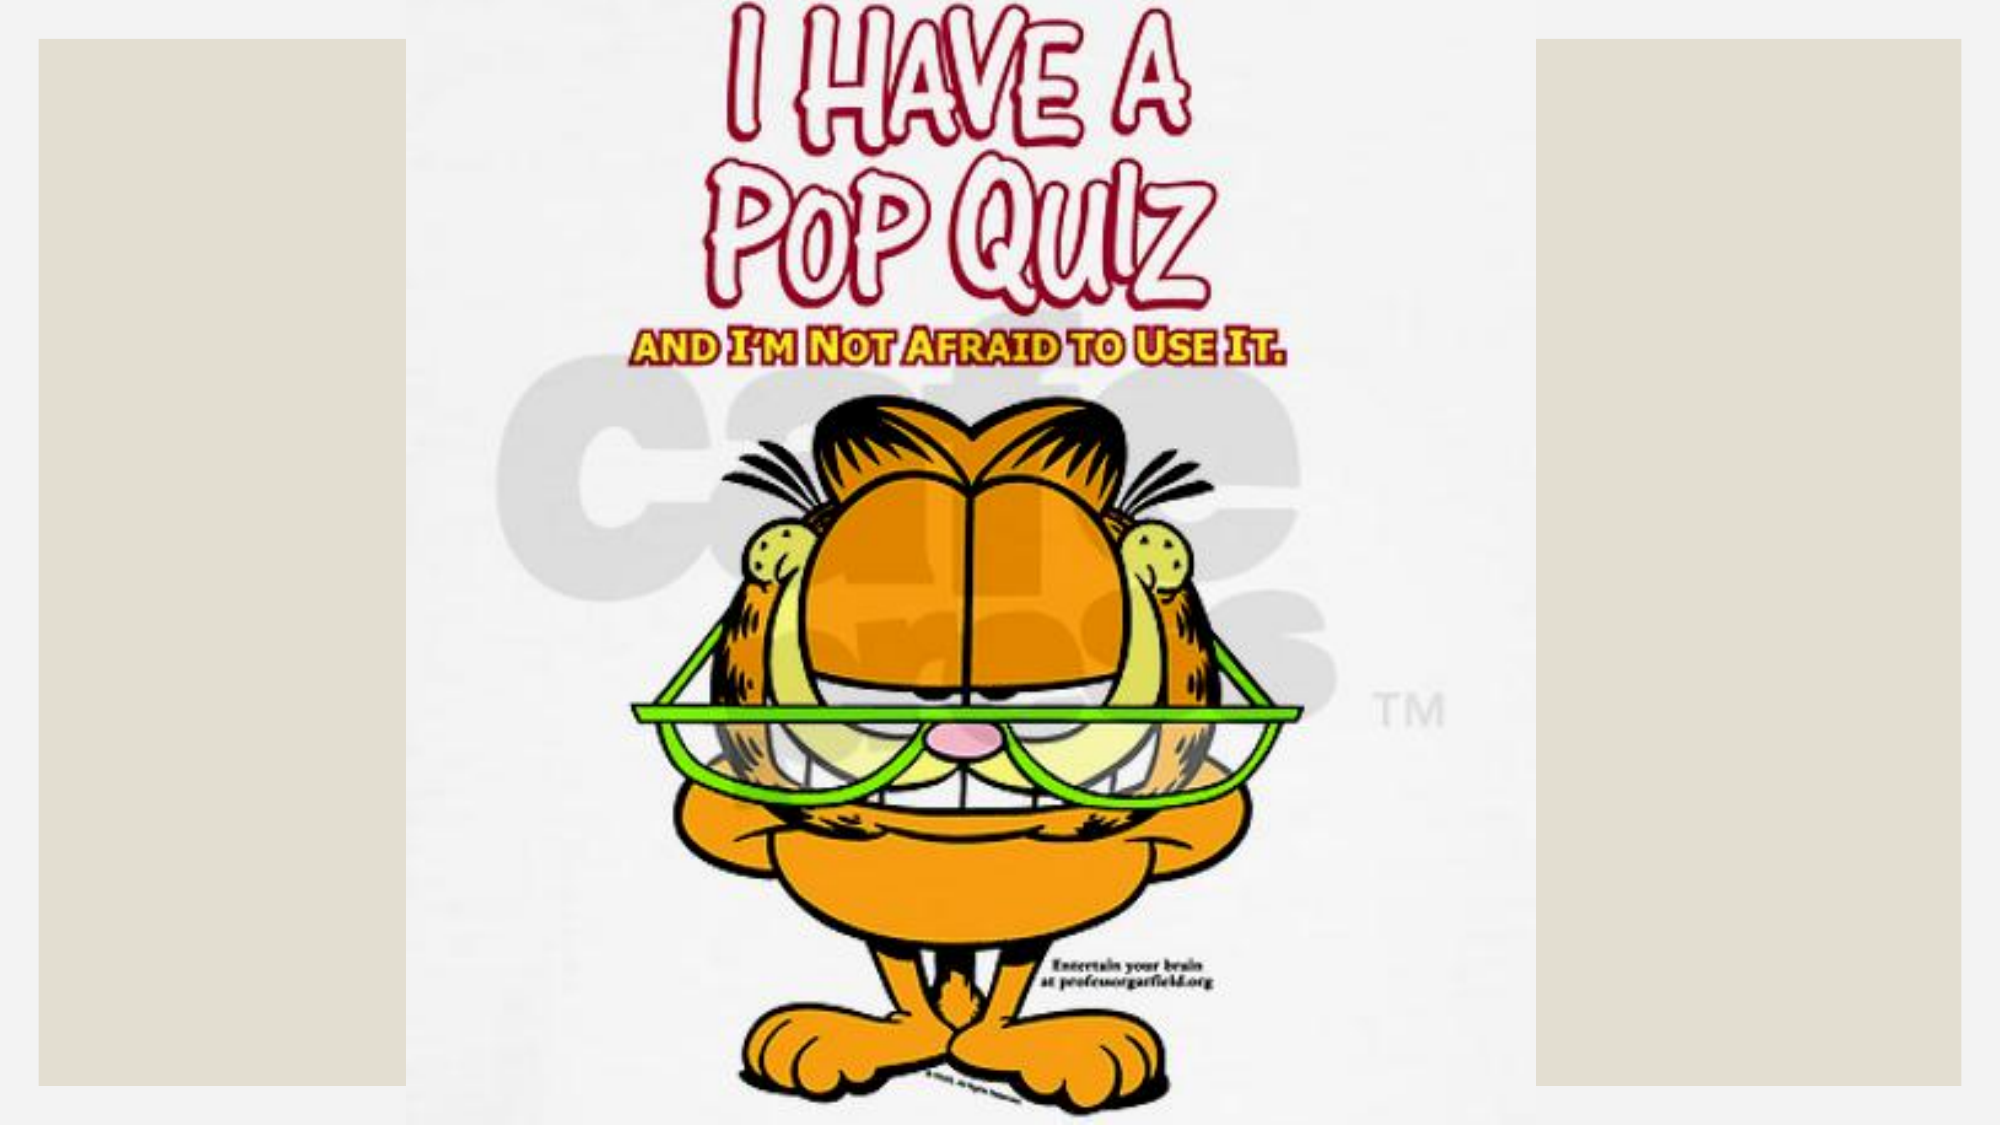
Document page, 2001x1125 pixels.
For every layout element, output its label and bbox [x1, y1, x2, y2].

picture [406, 0, 1536, 1125]
